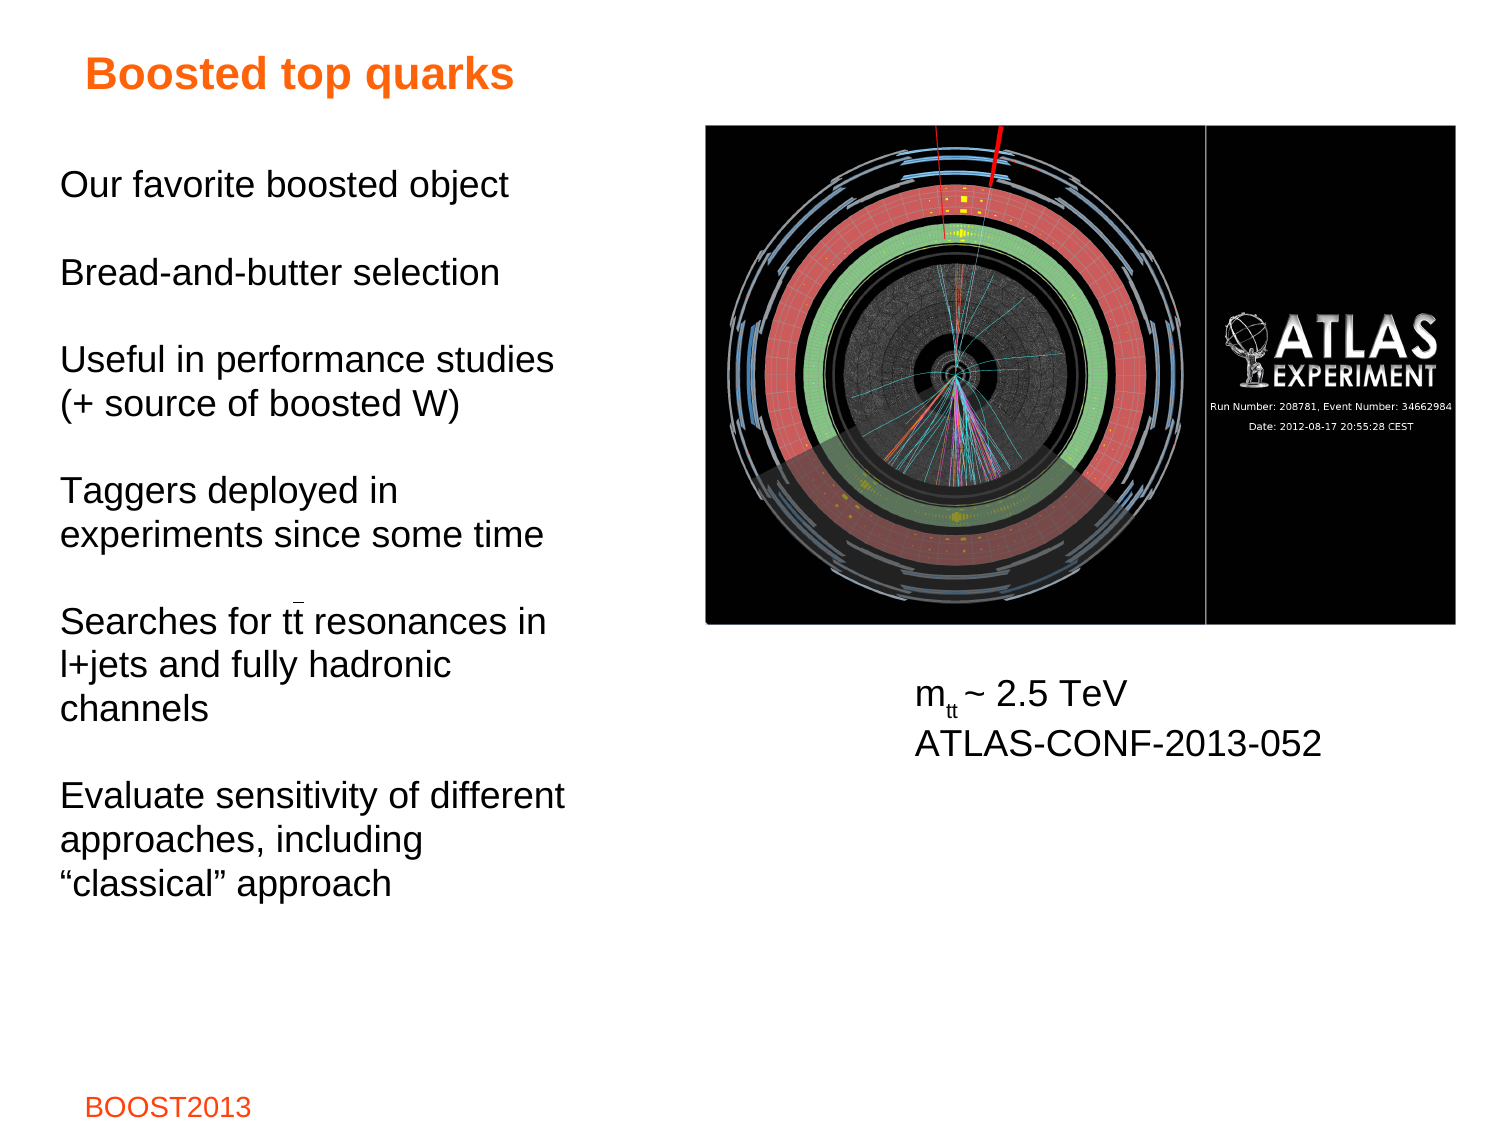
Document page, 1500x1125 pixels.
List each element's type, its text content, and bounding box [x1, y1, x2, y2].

title Boosted top quarks [85, 26, 1259, 121]
text_box mtt ~ 2.5 TeV ATLAS-CONF-2013-052 [900, 659, 1402, 774]
text_box Our favorite boosted object Bread-and-butter selection Useful in performance studies (+ source of boosted W) Taggers deployed in experiments since some time Searches for tt resonances in l+jets and fully hadronic channels Evaluate sensitivity of different approaches, including “classical” approach [45, 155, 601, 913]
picture [705, 125, 1456, 625]
